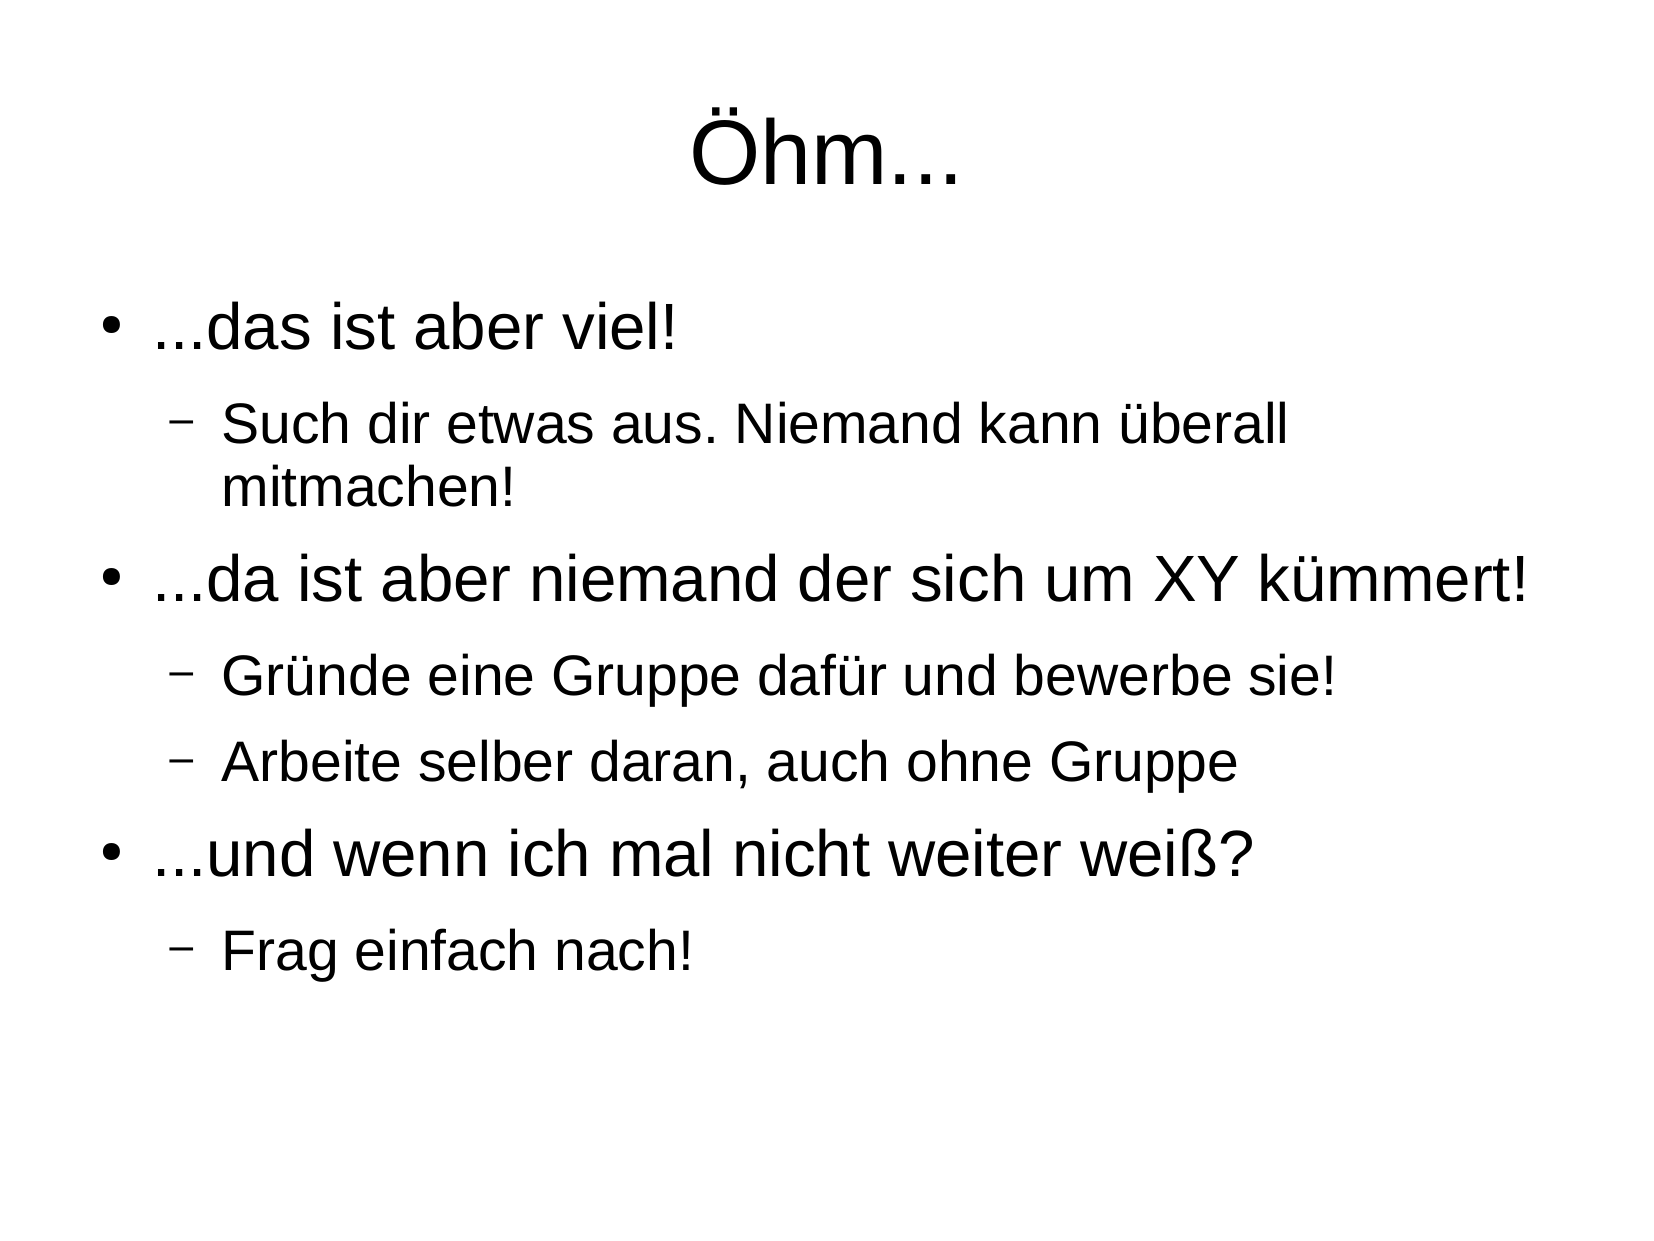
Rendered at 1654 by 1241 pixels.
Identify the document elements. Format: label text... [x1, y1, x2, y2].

list ...das ist aber viel! Such dir etwas aus. Niemand kann überall mitmachen! ...da ist aber niemand der sich um XY kümmert! Gründe eine Gruppe dafür und bewerbe sie! Arbeite selber daran, auch ohne Gruppe ...und wenn ich mal nicht weiter weiß? Frag einfach nach! [82, 290, 1538, 1010]
title Öhm... [82, 49, 1571, 257]
